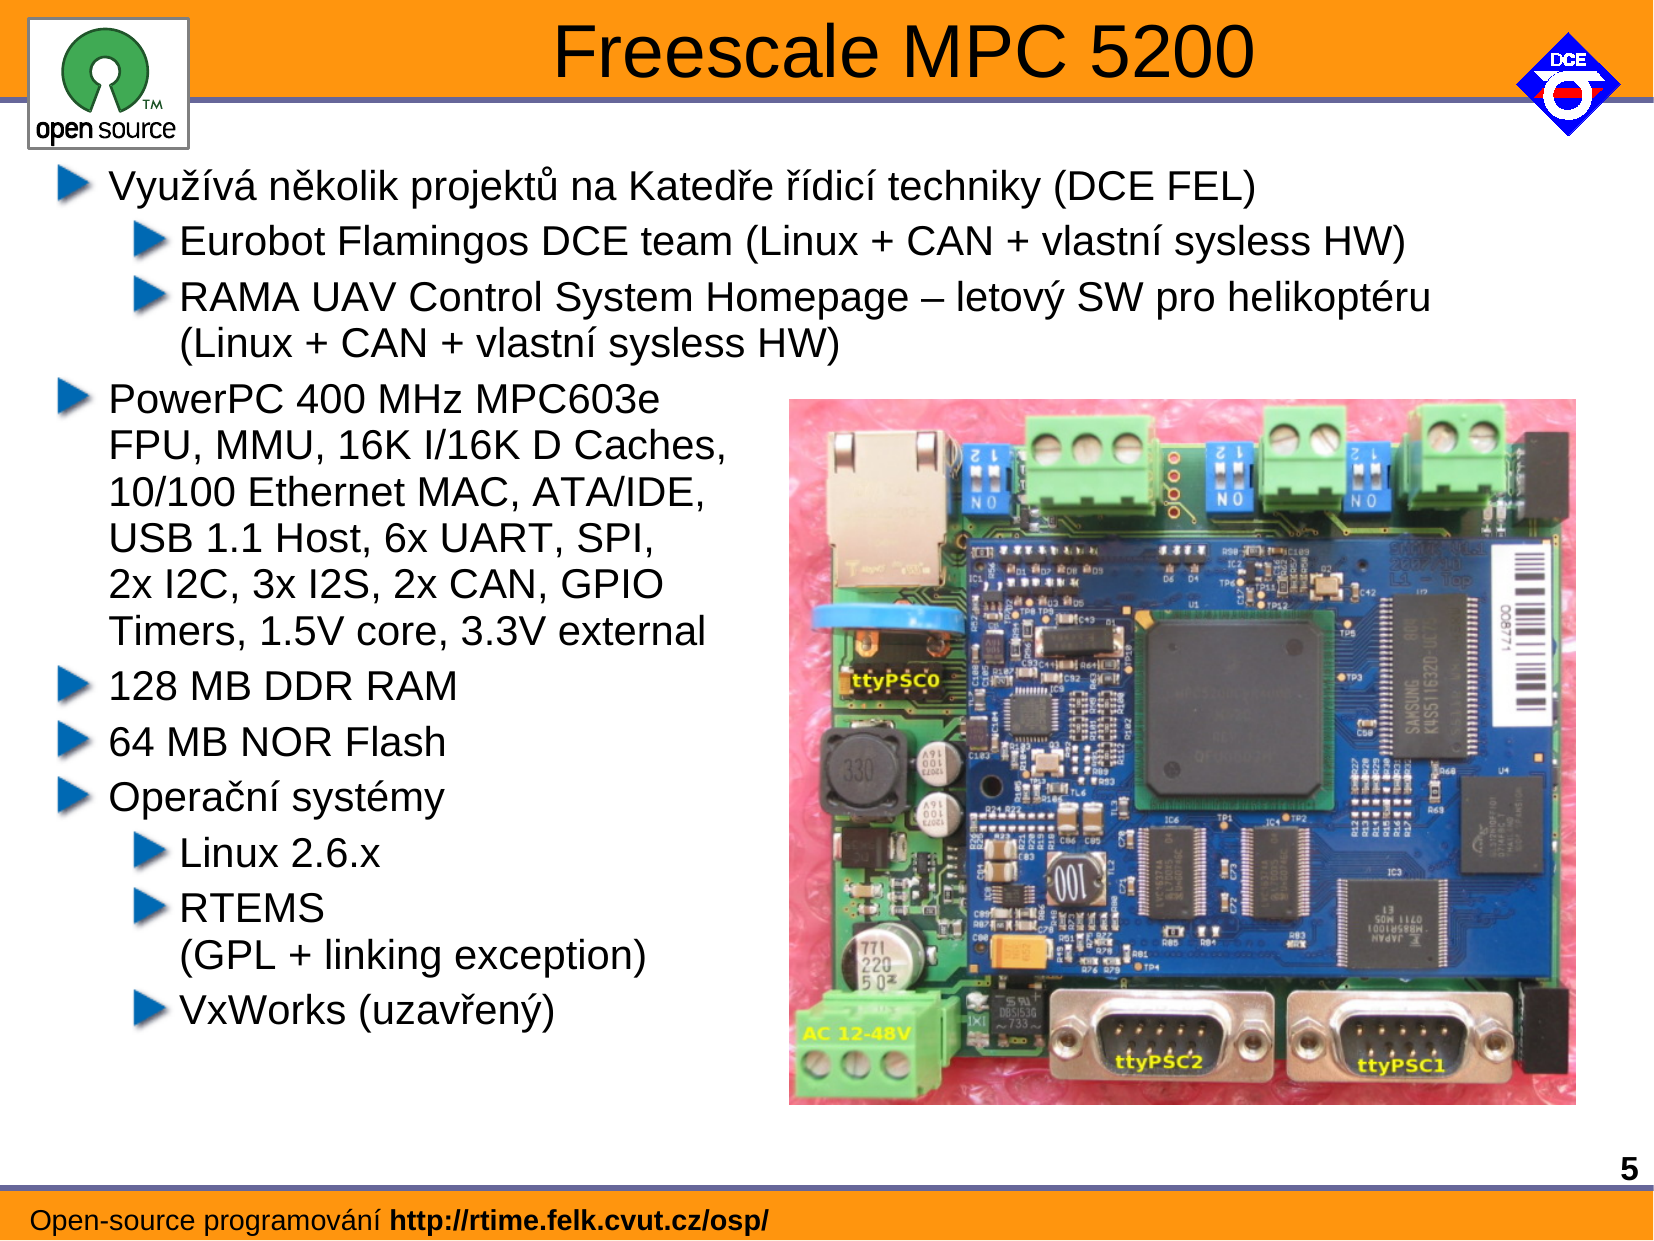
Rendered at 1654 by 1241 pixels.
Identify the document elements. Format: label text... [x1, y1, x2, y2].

picture [789, 399, 1576, 1105]
list Využívá několik projektů na Katedře řídicí techniky (DCE FEL) Eurobot Flamingos DCE team (Linux + CAN + vlastní sysless HW) RAMA UAV Control System Homepage – letový SW pro helikoptéru (Linux + CAN + vlastní sysless HW) PowerPC 400 MHz MPC603e FPU, MMU, 16K I/16K D Caches, 10/100 Ethernet MAC, ATA/IDE, USB 1.1 Host, 6x UART, SPI, 2x I2C, 3x I2S, 2x CAN, GPIO Timers, 1.5V core, 3.3V external 128 MB DDR RAM 64 MB NOR Flash Operační systémy Linux 2.6.x RTEMS (GPL + linking exception) VxWorks (uzavřený) [37, 162, 1578, 1168]
title Freescale MPC 5200 [178, 4, 1631, 98]
